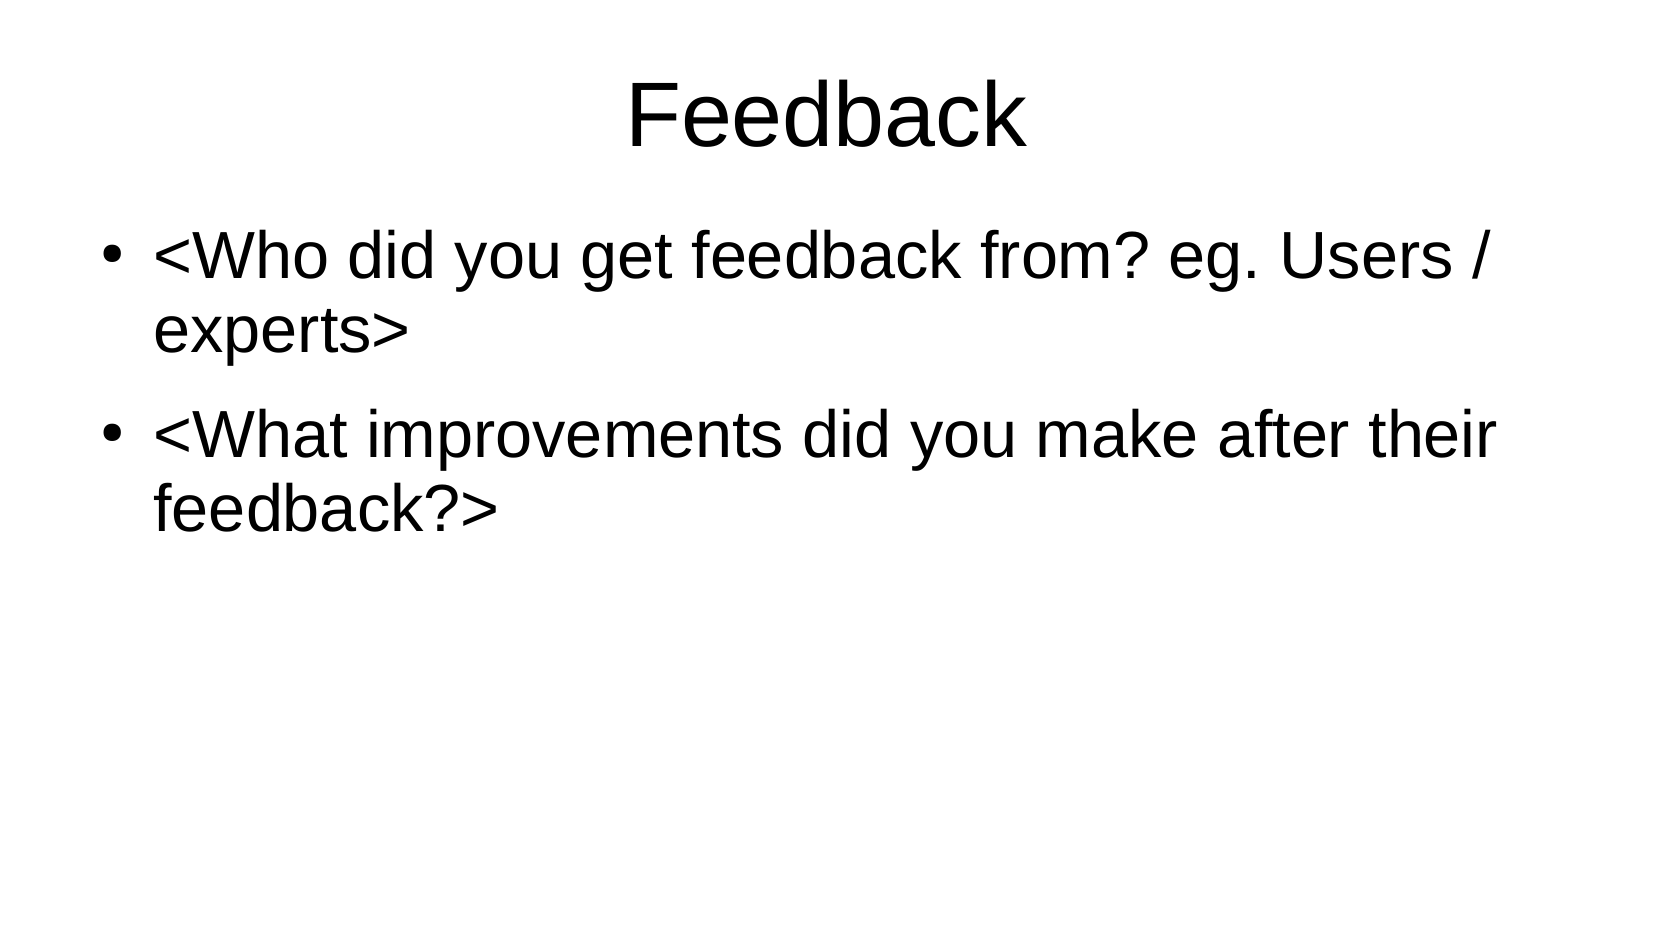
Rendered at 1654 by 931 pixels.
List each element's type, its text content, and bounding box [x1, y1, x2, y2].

title Feedback [82, 37, 1571, 193]
list <Who did you get feedback from? eg. Users / experts> <What improvements did you make after their feedback?> [82, 217, 1571, 758]
